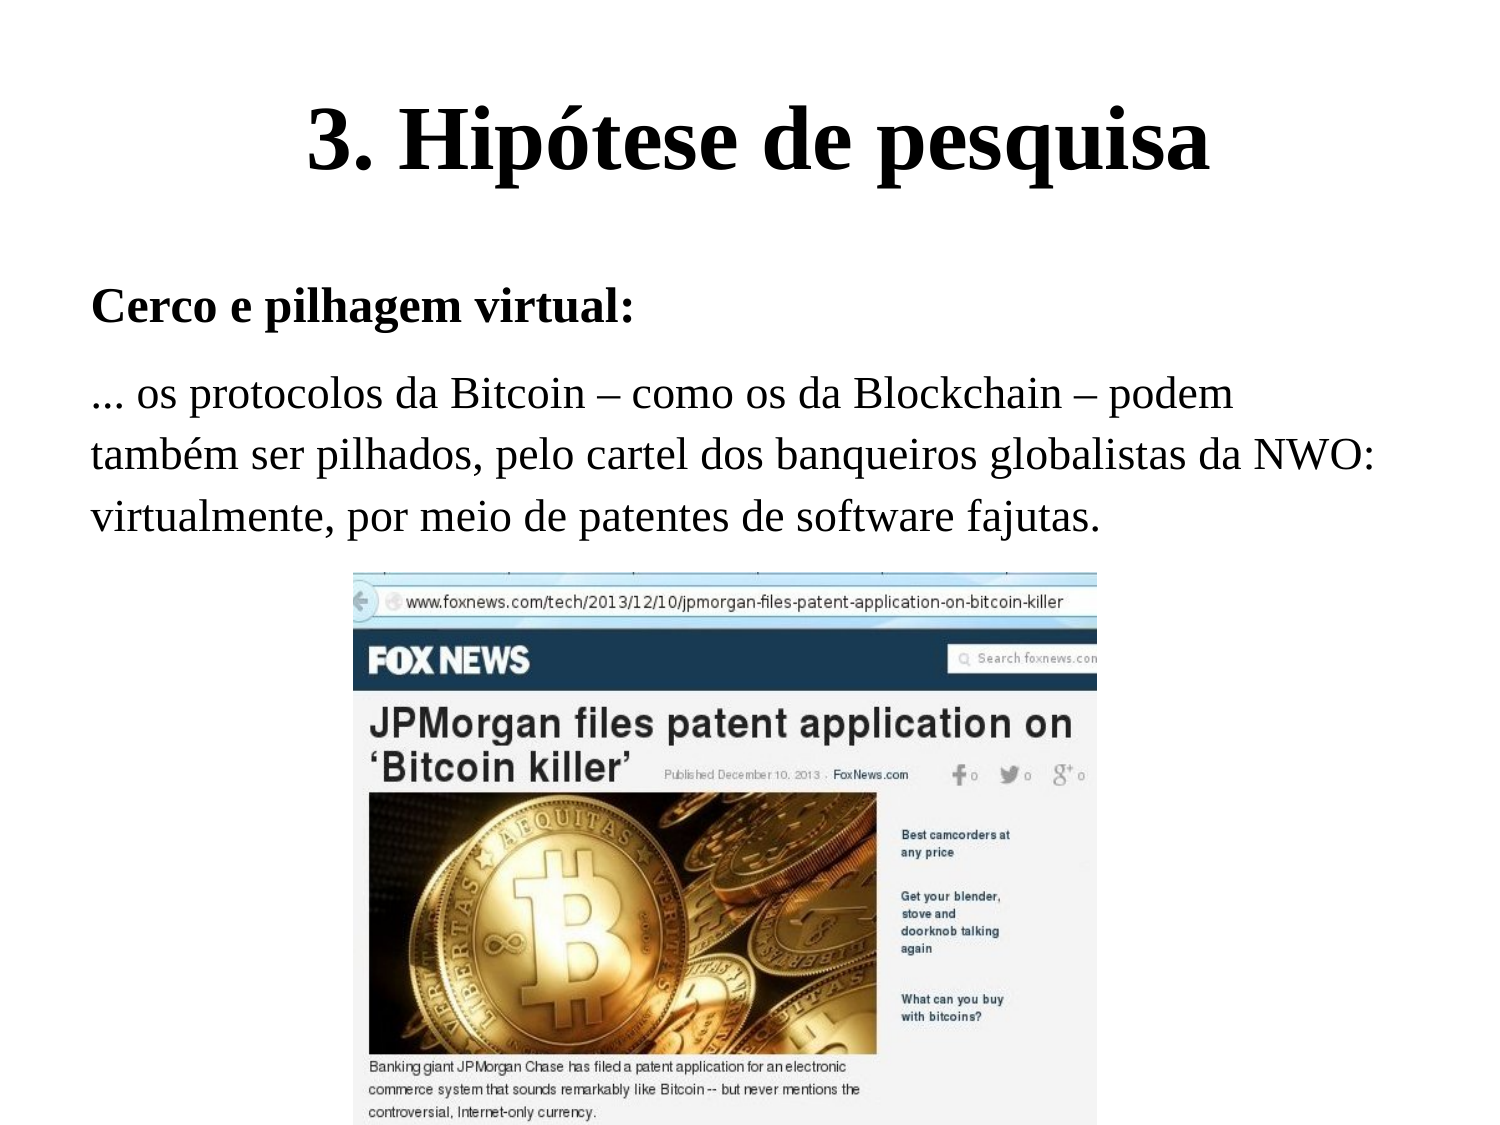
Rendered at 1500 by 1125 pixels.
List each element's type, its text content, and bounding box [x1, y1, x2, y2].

title 3. Hipótese de pesquisa [81, 63, 1438, 214]
text_box Cerco e pilhagem virtual: ... os protocolos da Bitcoin – como os da Blockchain – podem também ser pilhados, pelo cartel dos banqueiros globalistas da NWO: virtualmente, por meio de patentes de software fajutas. [90, 267, 1390, 542]
picture [353, 572, 1097, 1125]
